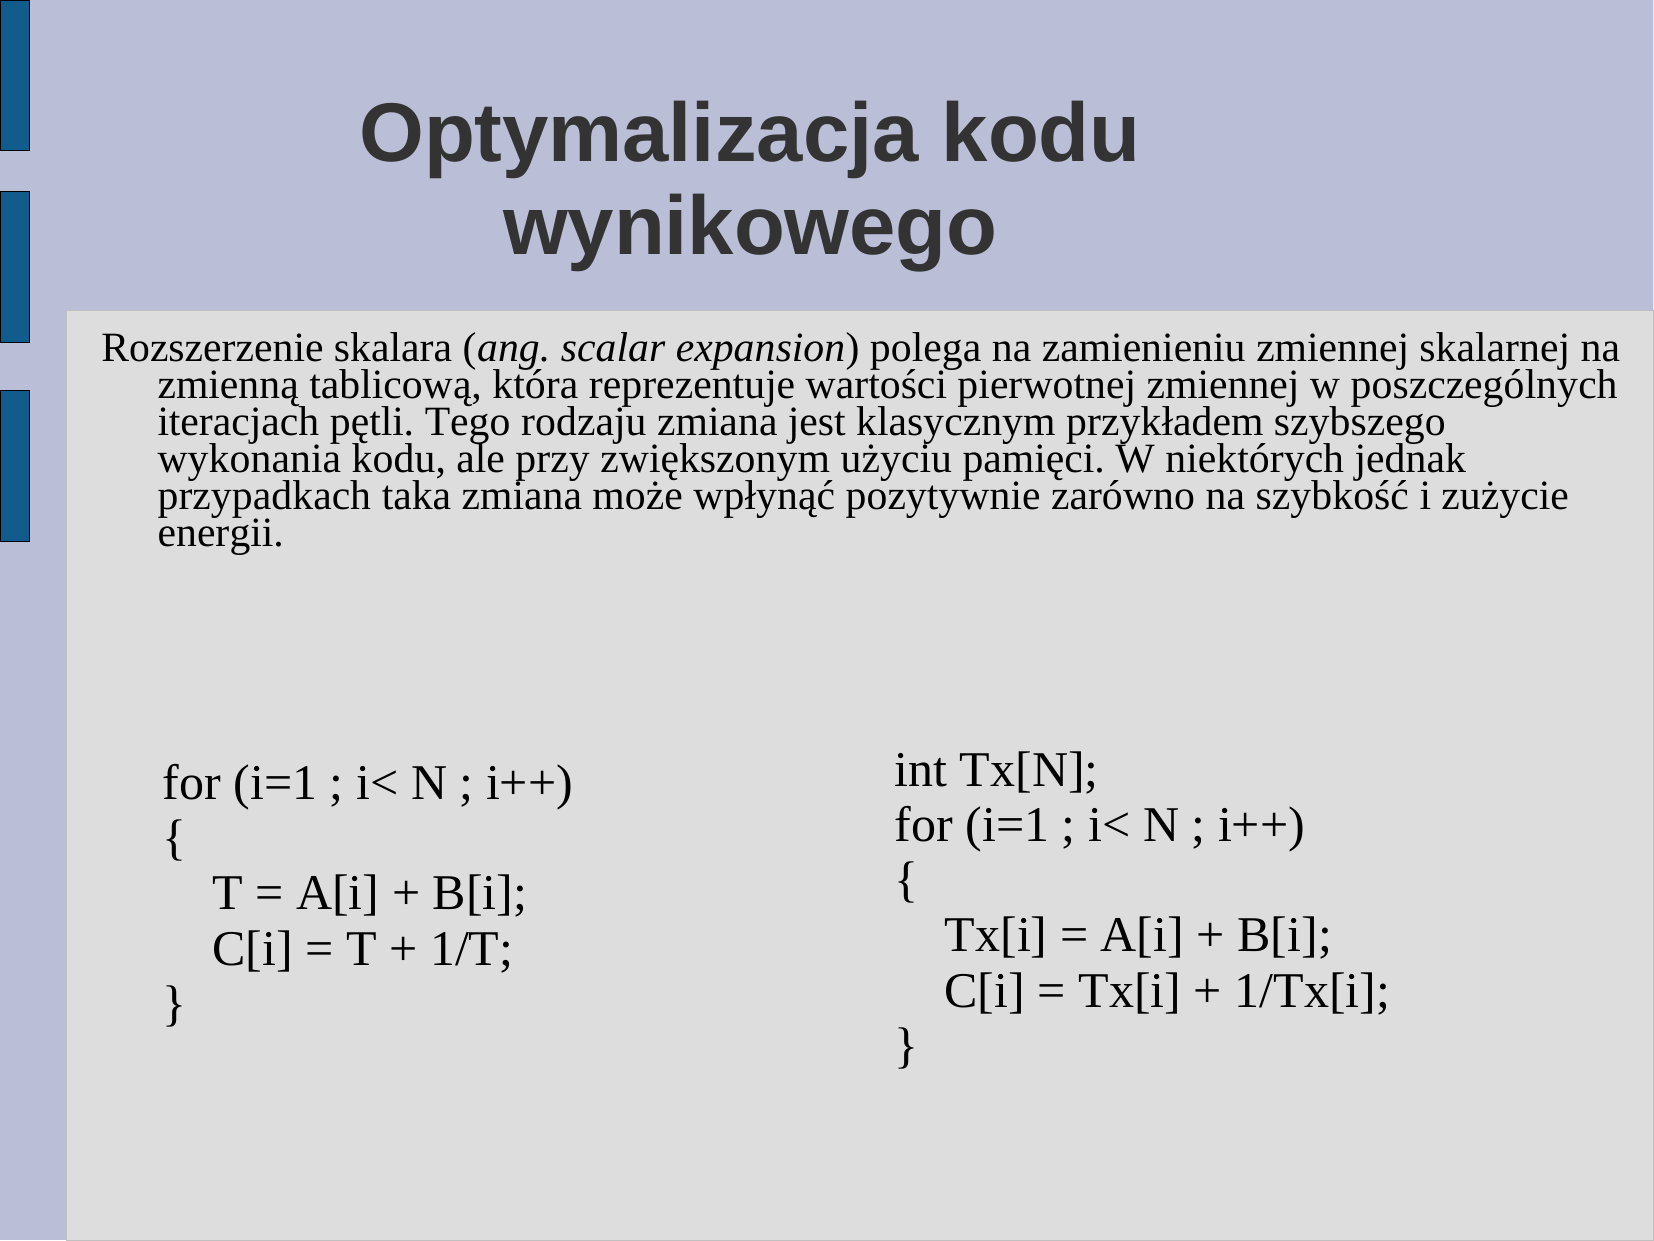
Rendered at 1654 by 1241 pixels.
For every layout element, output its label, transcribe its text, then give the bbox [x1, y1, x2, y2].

text_box int Tx[N]; for (i=1 ; i< N ; i++) { Tx[i] = A[i] + B[i]; C[i] = Tx[i] + 1/Tx[i]; } [879, 733, 1565, 1081]
text_box Rozszerzenie skalara (ang. scalar expansion) polega na zamienieniu zmiennej skalarnej na zmienną tablicową, która reprezentuje wartości pierwotnej zmiennej w poszczególnych iteracjach pętli. Tego rodzaju zmiana jest klasycznym przykładem szybszego wykonania kodu, ale przy zwiększonym użyciu pamięci. W niektórych jednak przypadkach taka zmiana może wpłynąć pozytywnie zarówno na szybkość i zużycie energii. [101, 332, 1625, 739]
title Optymalizacja kodu wynikowego [112, 78, 1388, 280]
text_box for (i=1 ; i< N ; i++) { T = A[i] + B[i]; C[i] = T + 1/T; } [147, 747, 754, 1039]
